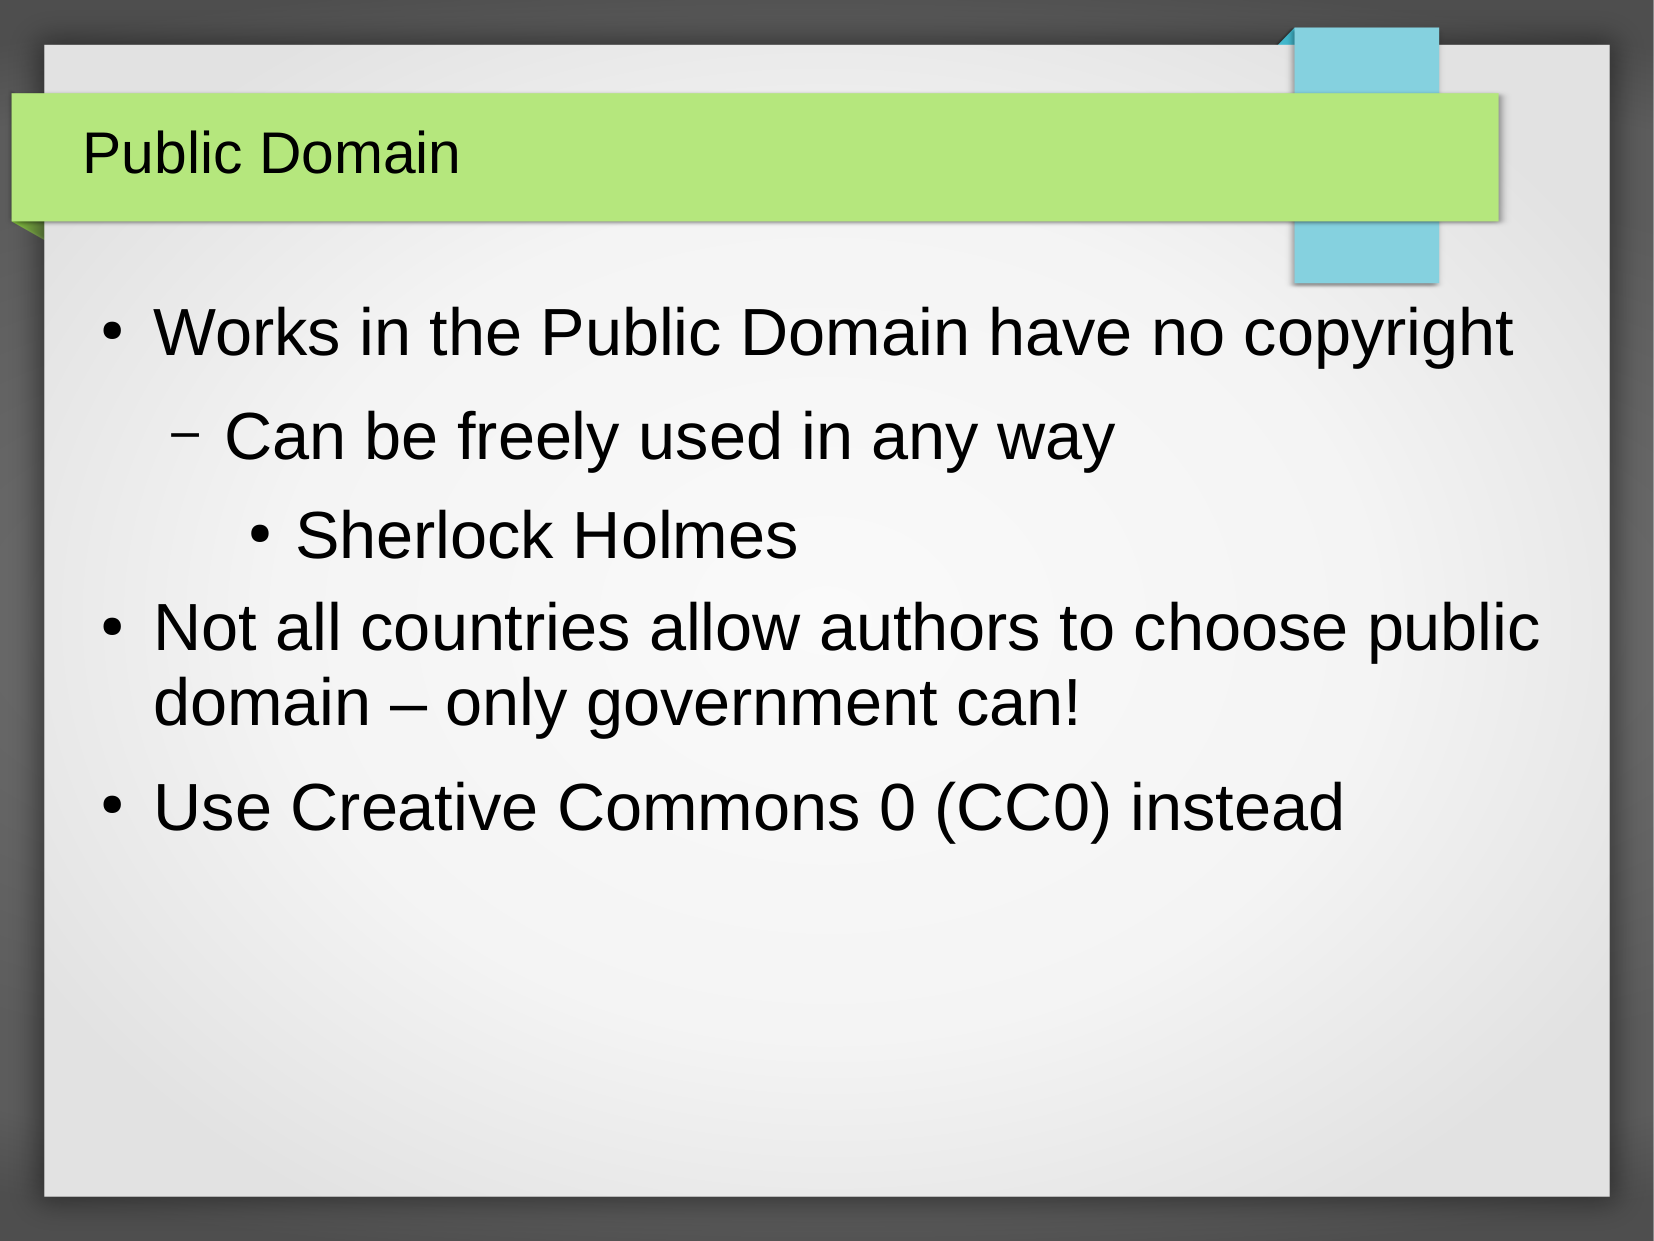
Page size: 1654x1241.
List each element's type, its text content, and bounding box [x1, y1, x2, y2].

title Public Domain [82, 94, 1264, 213]
list Works in the Public Domain have no copyright Can be freely used in any way Sherlock Holmes Not all countries allow authors to choose public domain – only government can! Use Creative Commons 0 (CC0) instead [82, 295, 1571, 1015]
picture [0, 0, 1654, 1241]
